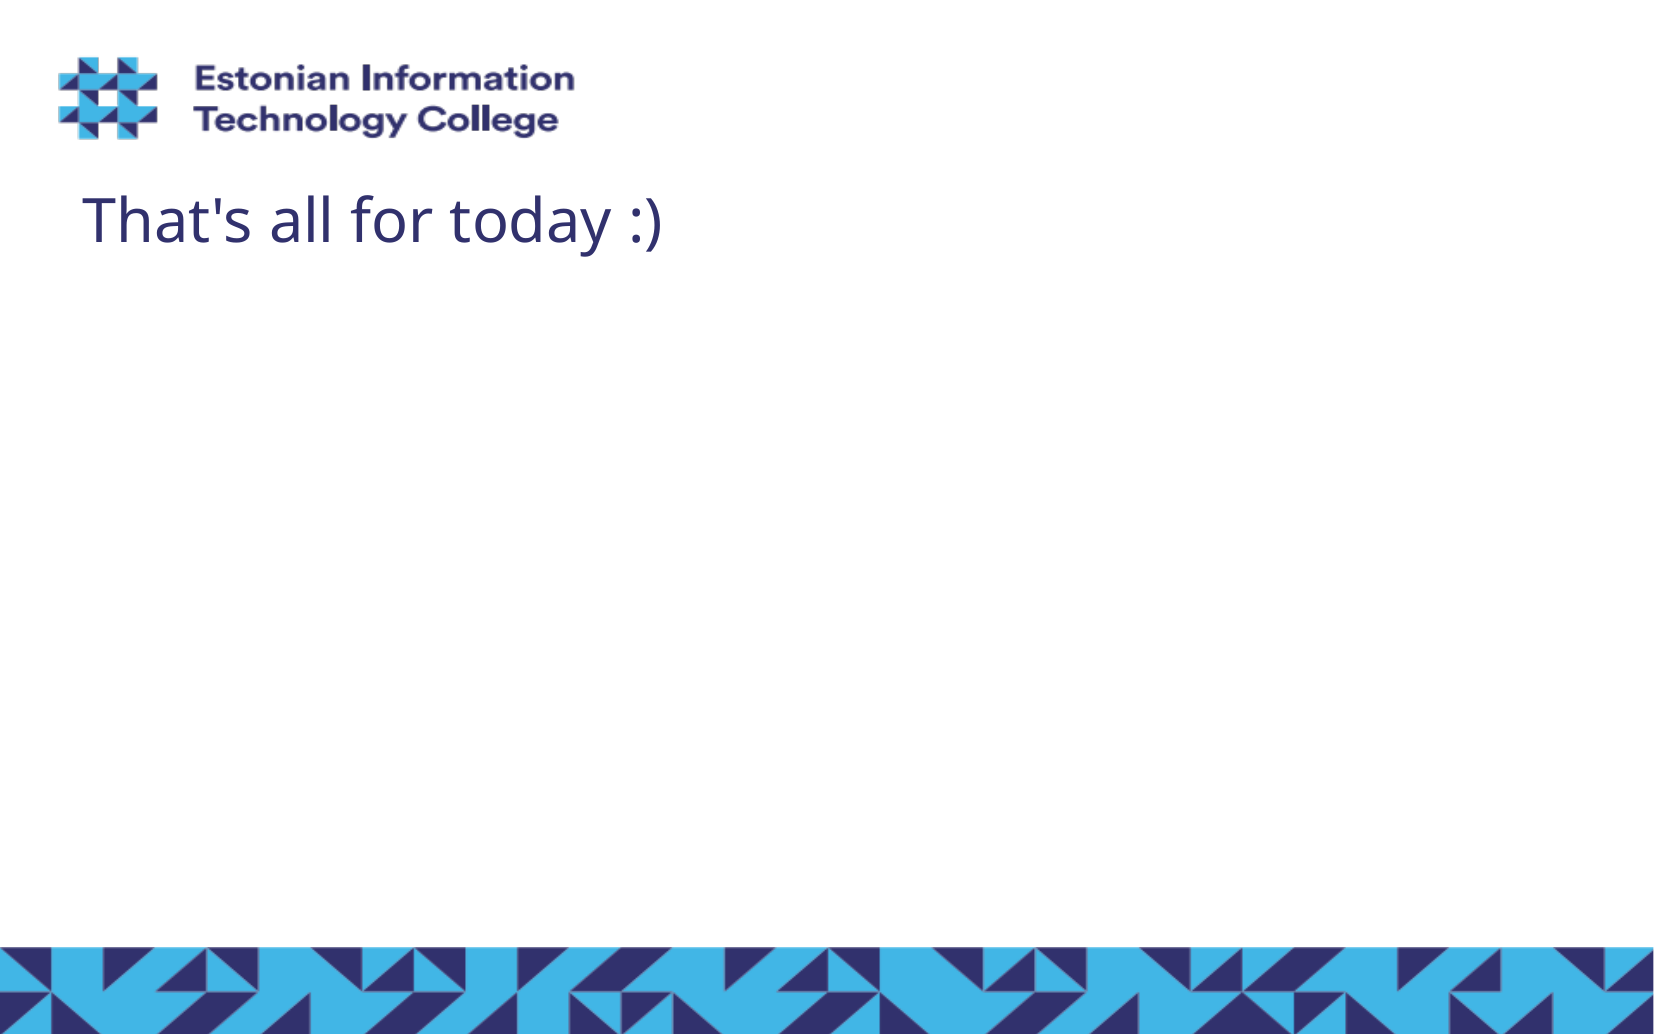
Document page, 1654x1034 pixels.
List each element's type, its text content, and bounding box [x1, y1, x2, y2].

title That's all for today :) [82, 132, 1571, 306]
